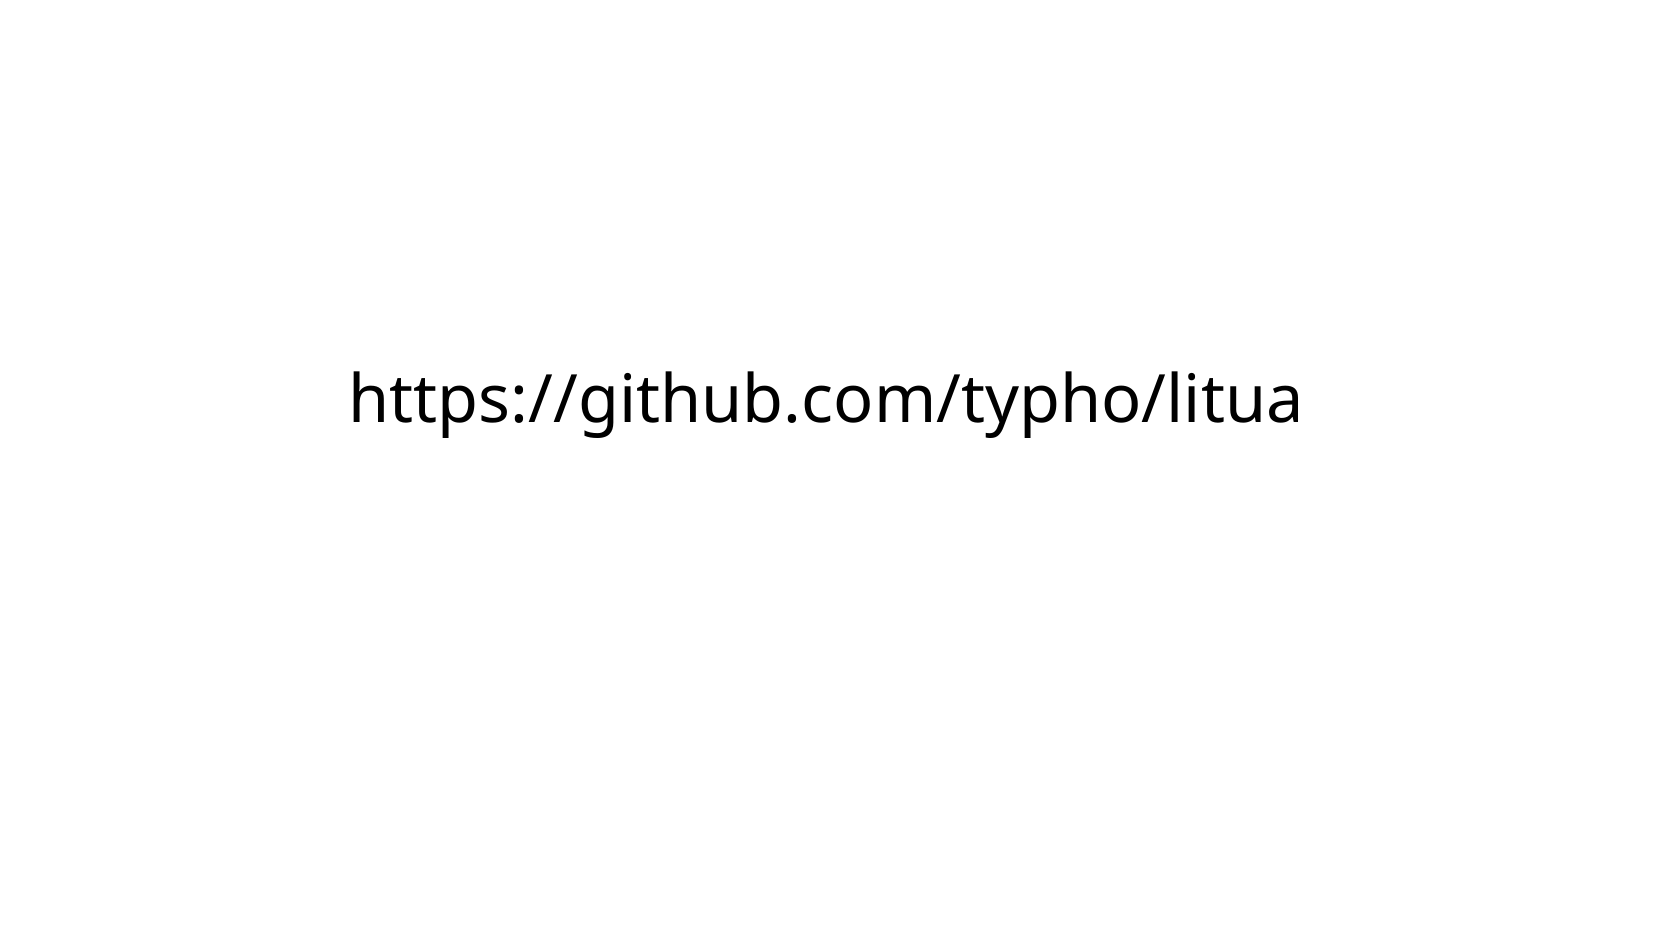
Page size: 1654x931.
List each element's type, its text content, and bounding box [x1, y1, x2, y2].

subtitle https://github.com/typho/litua [82, 37, 1571, 757]
